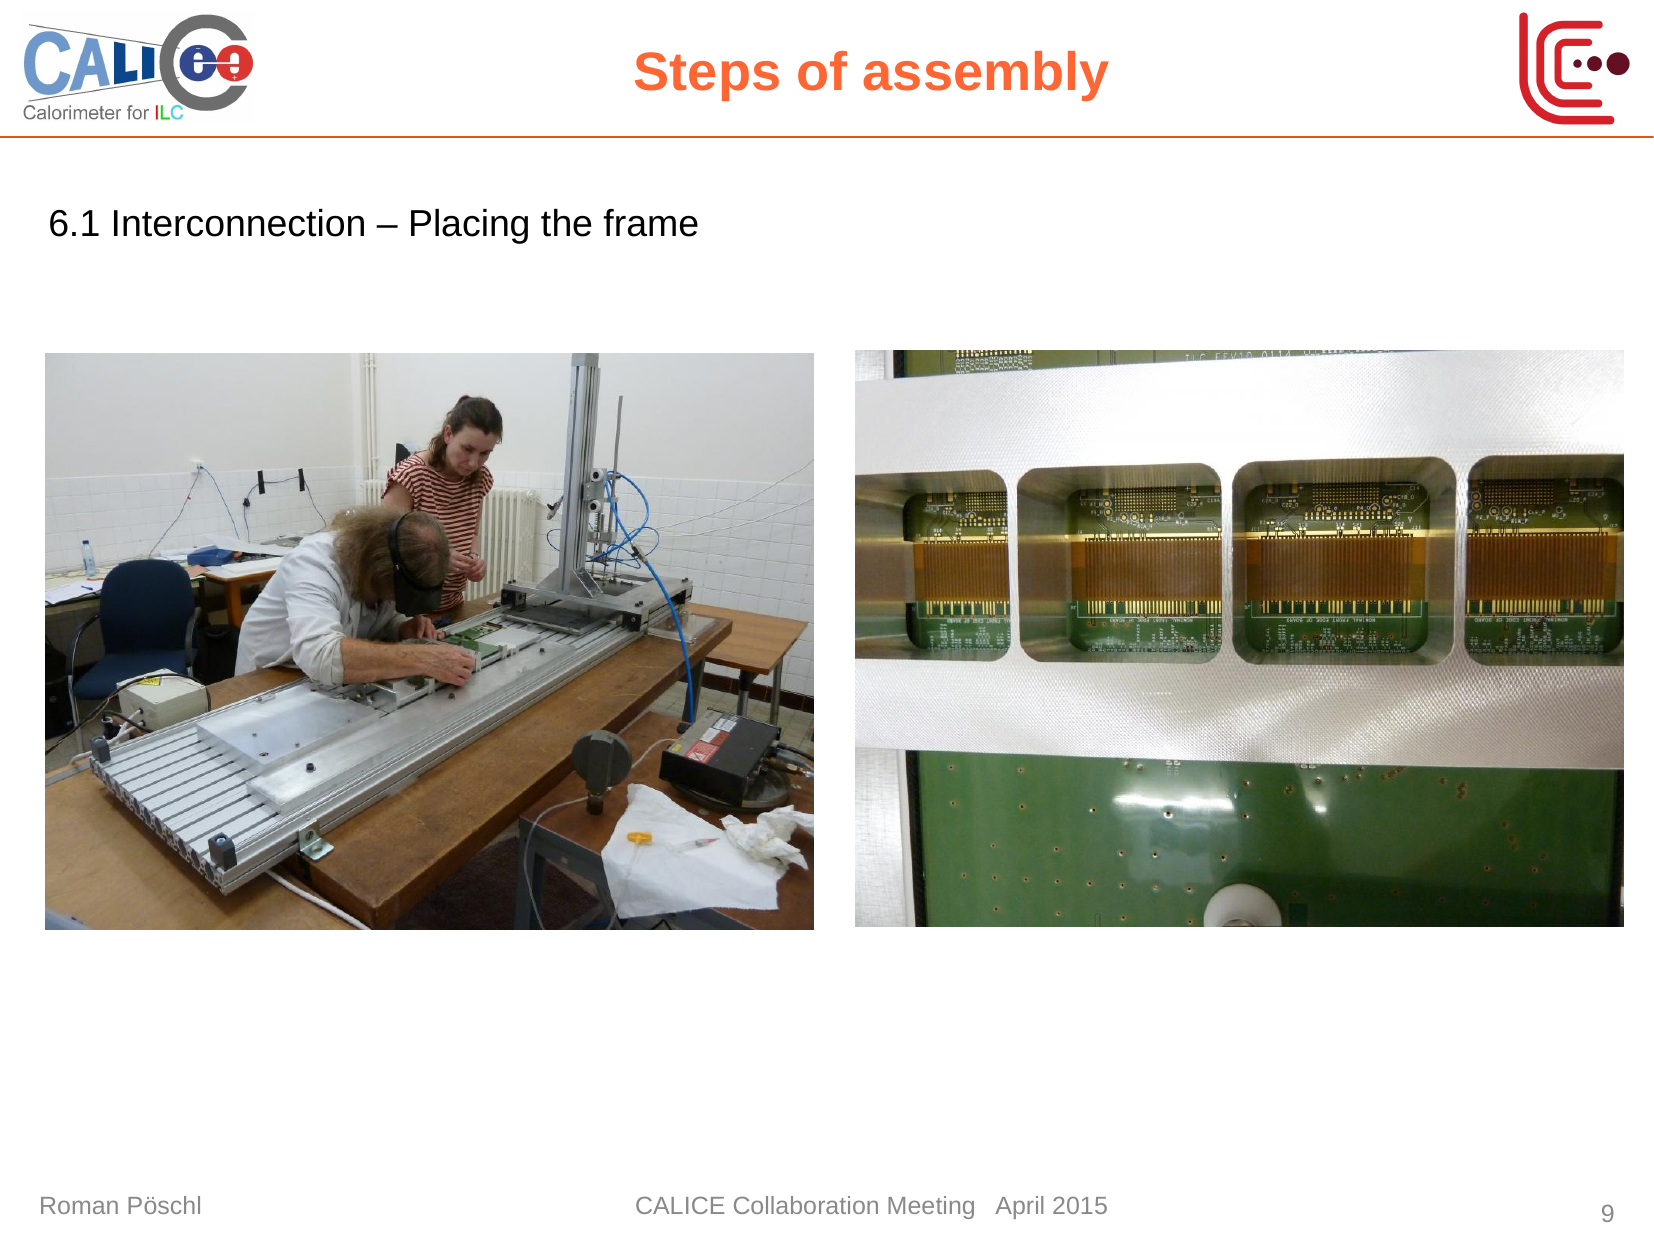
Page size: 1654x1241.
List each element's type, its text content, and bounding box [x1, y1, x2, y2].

text_box 6.1 Interconnection – Placing the frame [33, 195, 716, 252]
picture [1508, 2, 1641, 135]
picture [855, 350, 1624, 927]
picture [45, 353, 814, 931]
title Steps of assembly [128, 29, 1617, 113]
picture [20, 10, 255, 122]
